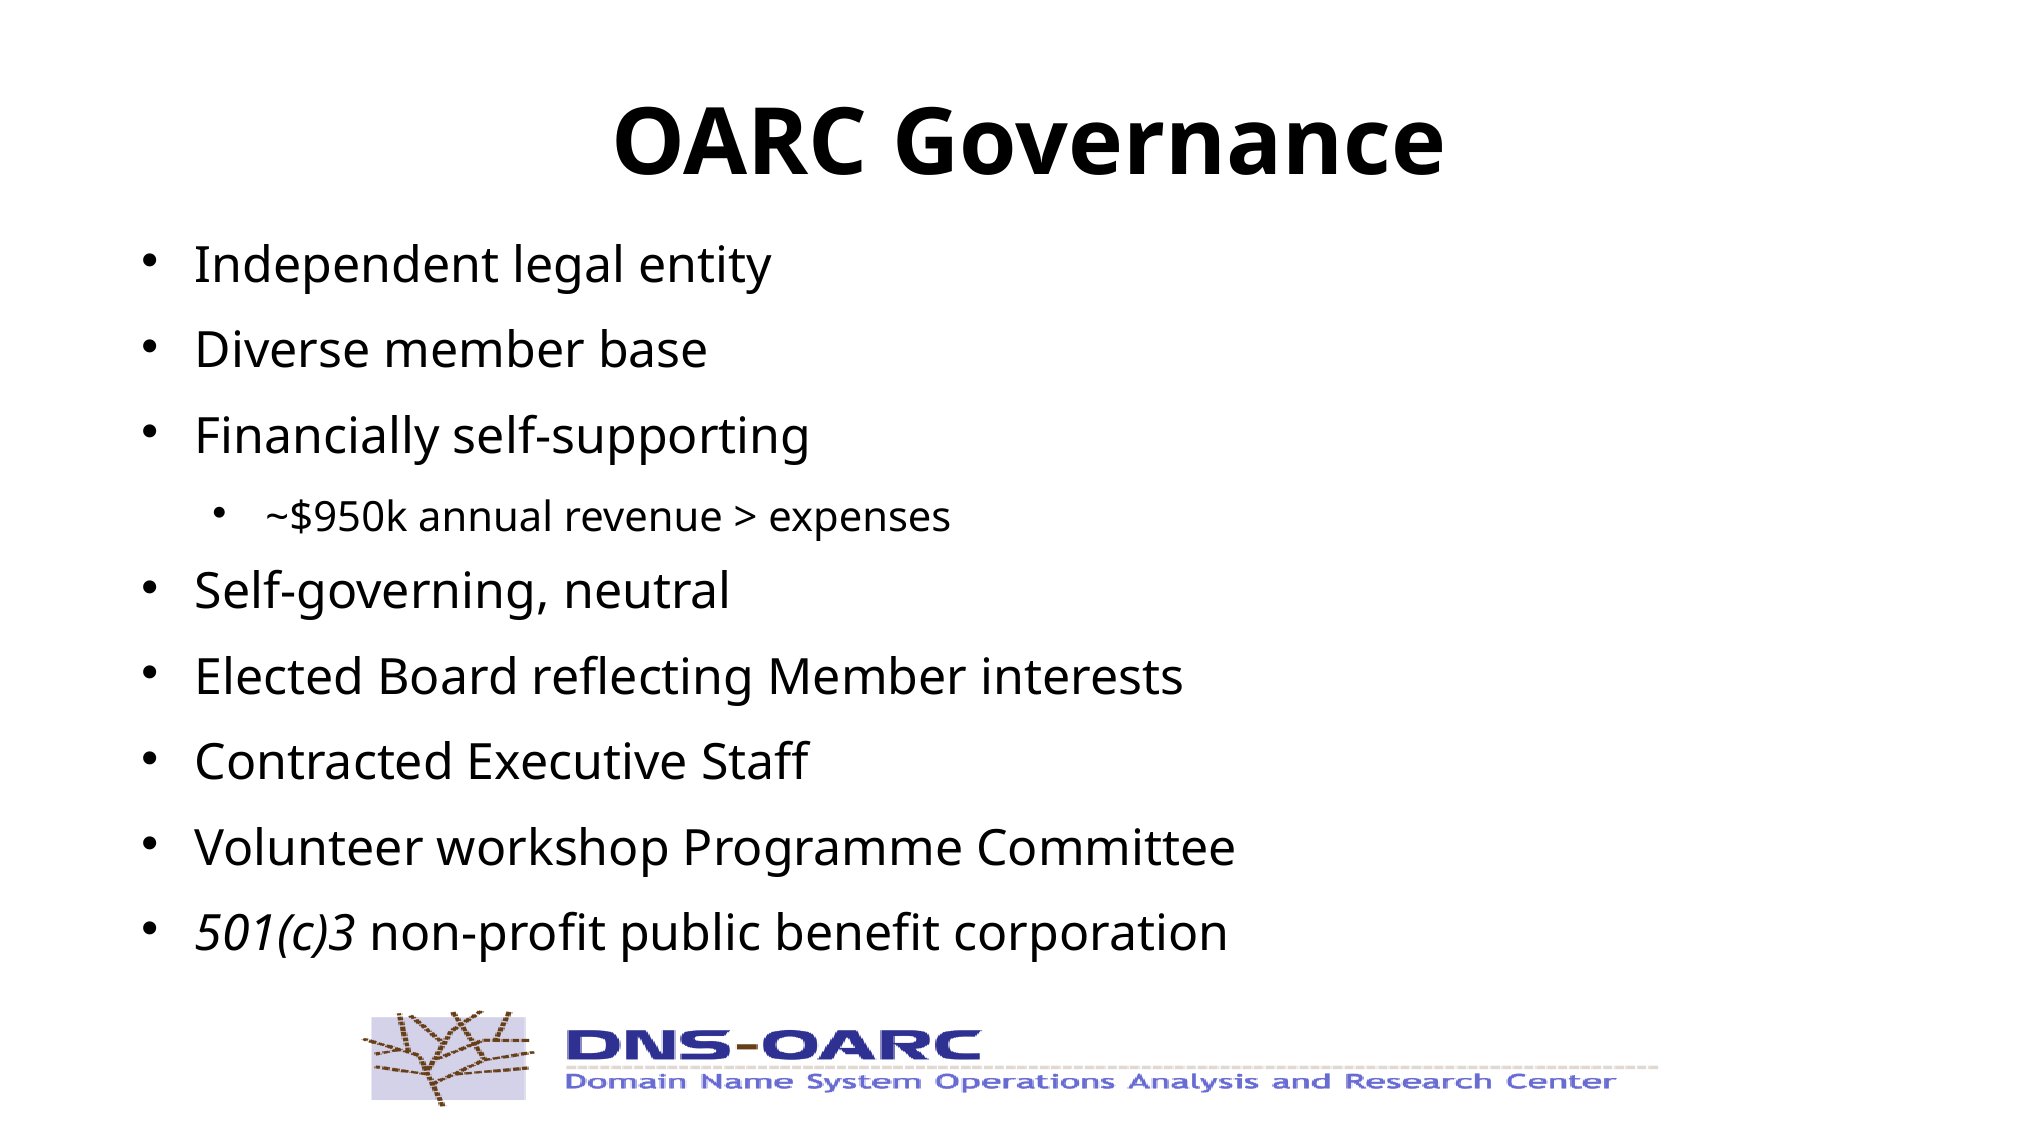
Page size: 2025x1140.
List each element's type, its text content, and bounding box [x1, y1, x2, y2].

picture [289, 1011, 1700, 1113]
list Independent legal entity Diverse member base Financially self-supporting ~$950k annual revenue > expenses Self-governing, neutral Elected Board reflecting Member interests Contracted Executive Staff Volunteer workshop Programme Committee 501(c)3 non-profit public benefit corporation [123, 233, 1898, 1011]
title OARC Governance [101, 36, 1924, 245]
